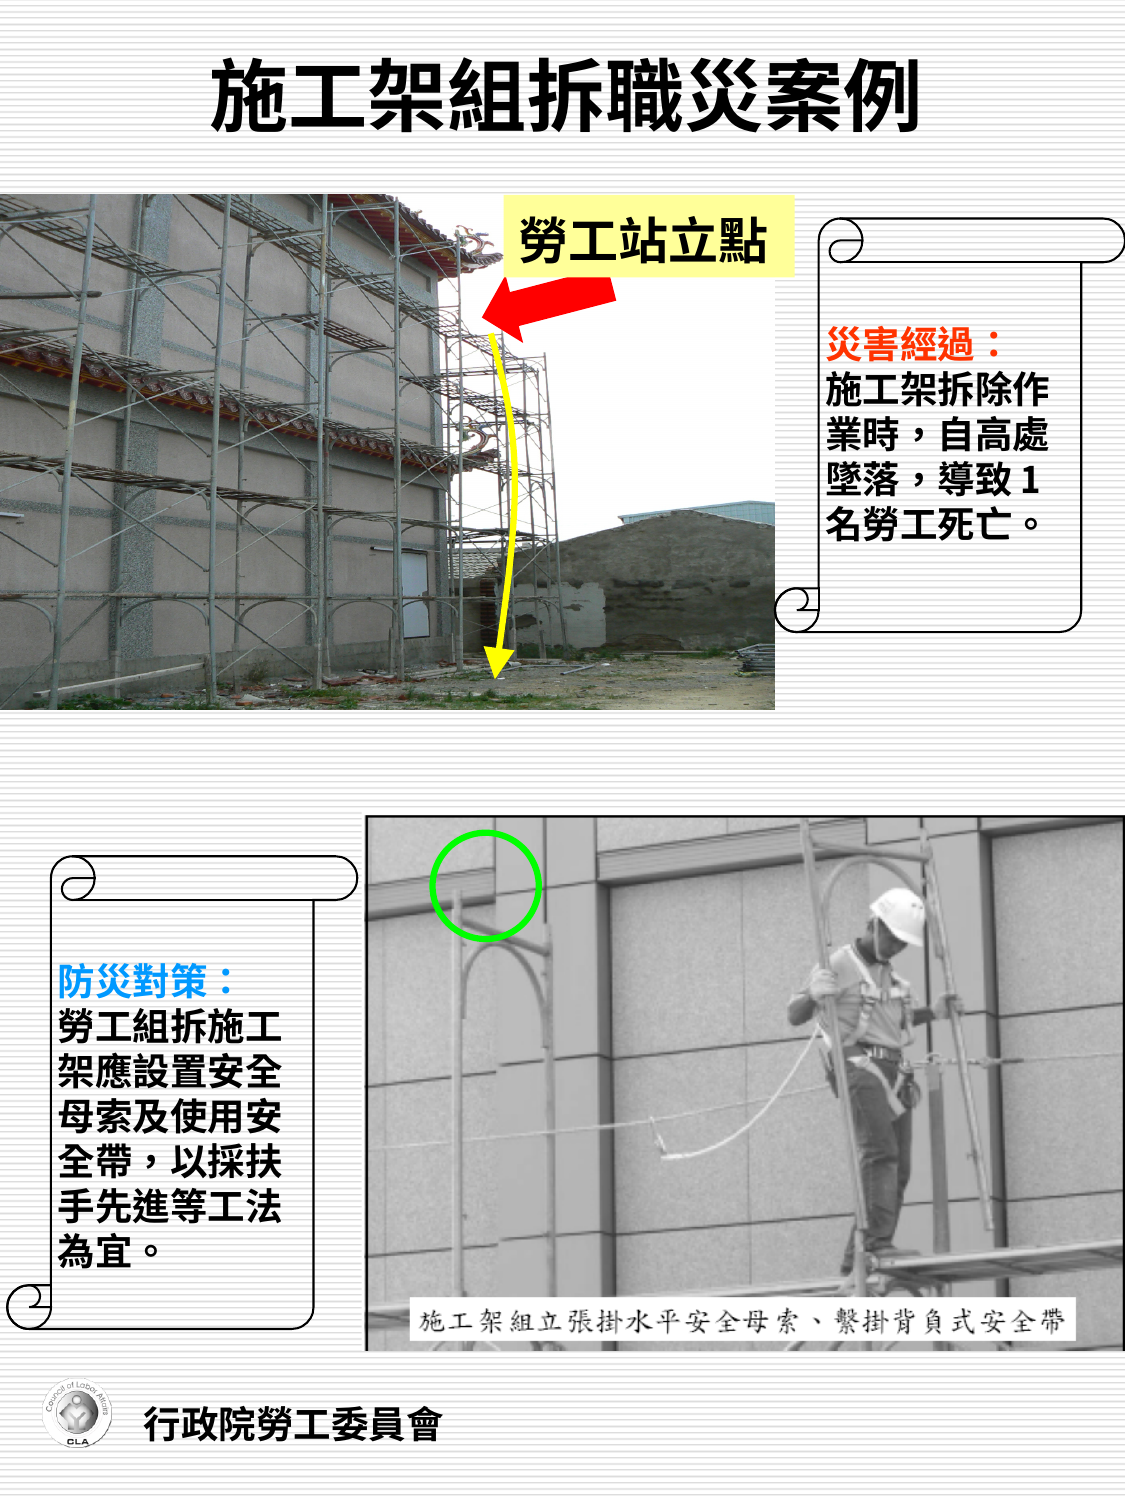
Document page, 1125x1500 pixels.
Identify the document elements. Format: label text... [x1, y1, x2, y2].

picture [809, 220, 1080, 631]
picture [805, 590, 818, 609]
text_box 災害經過： 施工架拆除作業時，自高處墜落，導致1名勞工死亡。 [810, 312, 817, 554]
picture [831, 242, 861, 261]
picture [777, 590, 817, 630]
text_box [481, 278, 617, 343]
text_box 勞工站立點 [503, 194, 795, 278]
picture [853, 220, 1123, 261]
text_box 災害經過： 施工架拆除作業時，自高處墜落，導致1名勞工死亡。 [820, 312, 1071, 554]
picture [0, 0, 1125, 1500]
text_box 防災對策： 勞工組拆施工架應設置安全母索及使用安全帶，以採扶手先進等工法為宜。 [42, 950, 315, 1372]
text_box 施工架組拆職災案例 [7, 17, 1125, 171]
